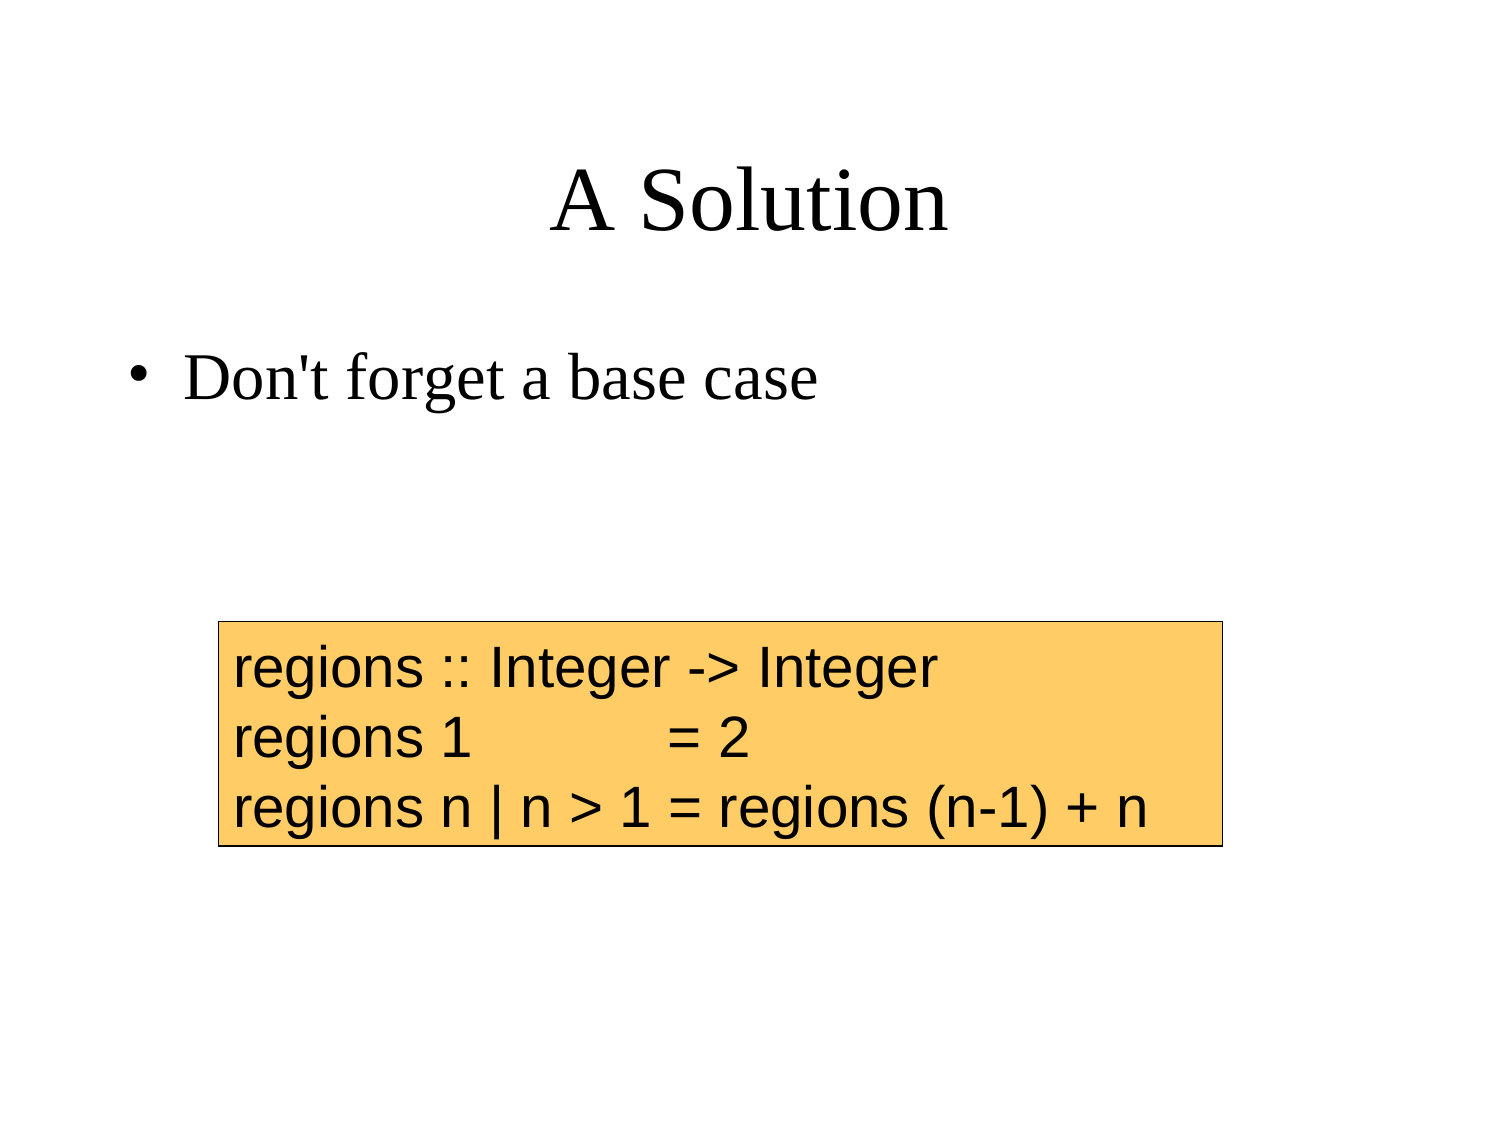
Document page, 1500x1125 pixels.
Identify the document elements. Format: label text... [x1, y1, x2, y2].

list Don't forget a base case [112, 324, 1388, 1000]
title A Solution [112, 99, 1388, 288]
text_box regions :: Integer -> Integer regions 1 = 2 regions n | n > 1 = regions (n-1) + n [218, 621, 1223, 847]
